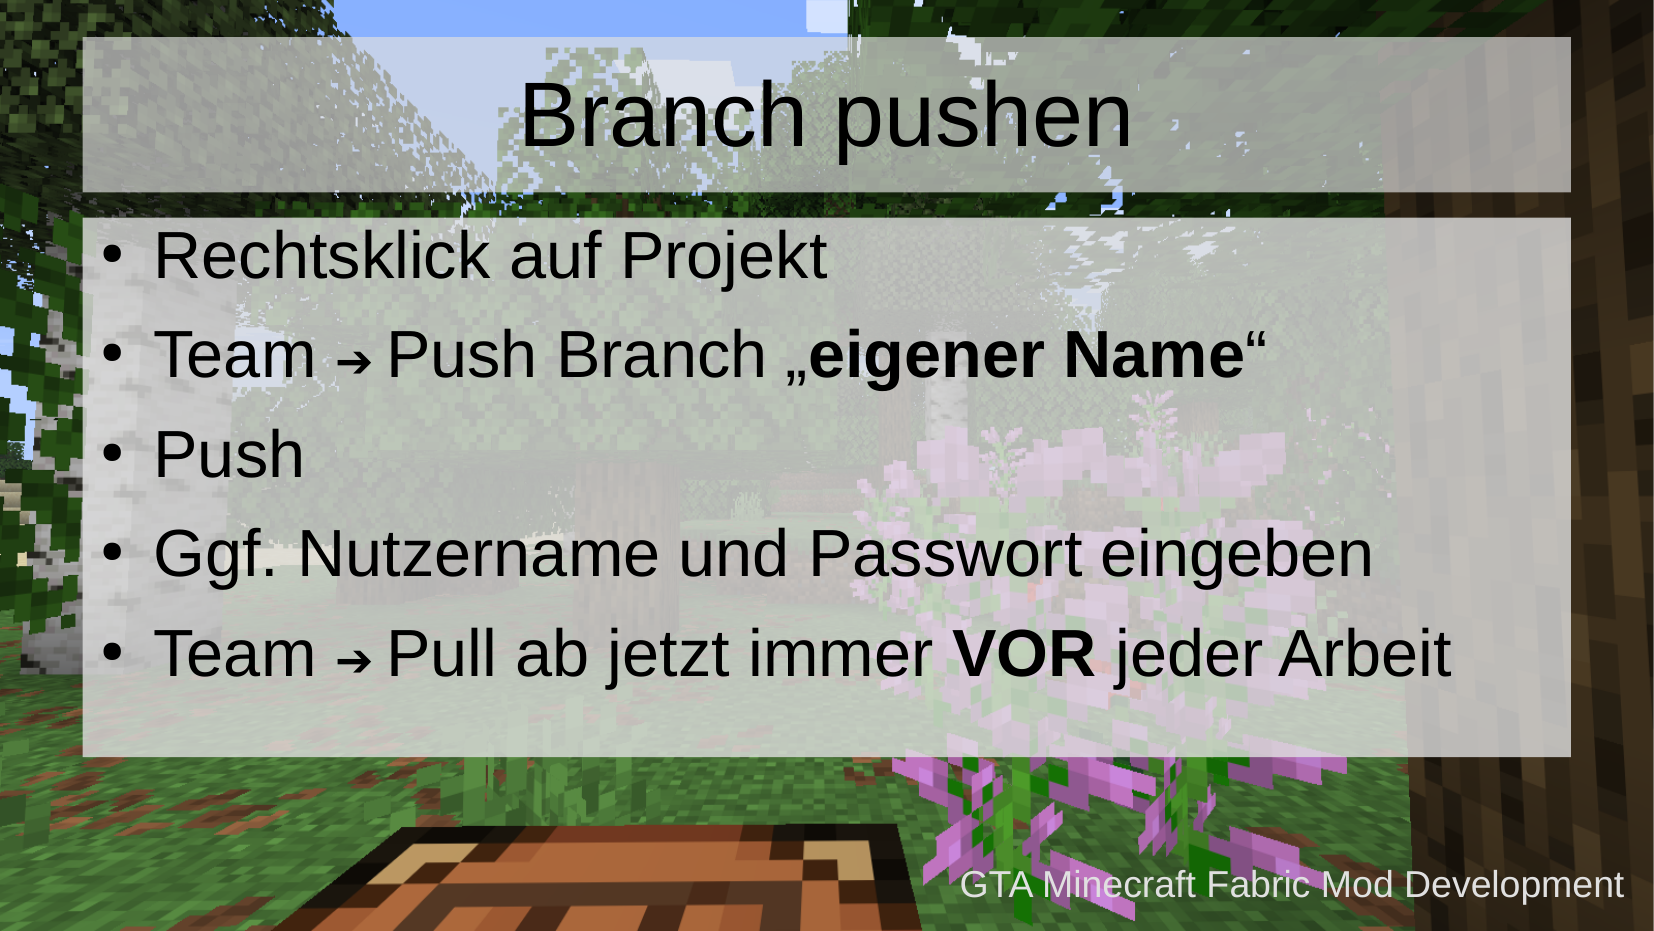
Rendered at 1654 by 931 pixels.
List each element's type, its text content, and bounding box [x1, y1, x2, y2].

picture [0, 0, 1654, 931]
list Rechtsklick auf Projekt Team ➔ Push Branch „eigener Name“ Push Ggf. Nutzername und Passwort eingeben Team ➔ Pull ab jetzt immer VOR jeder Arbeit [82, 217, 1571, 758]
title Branch pushen [82, 37, 1571, 193]
